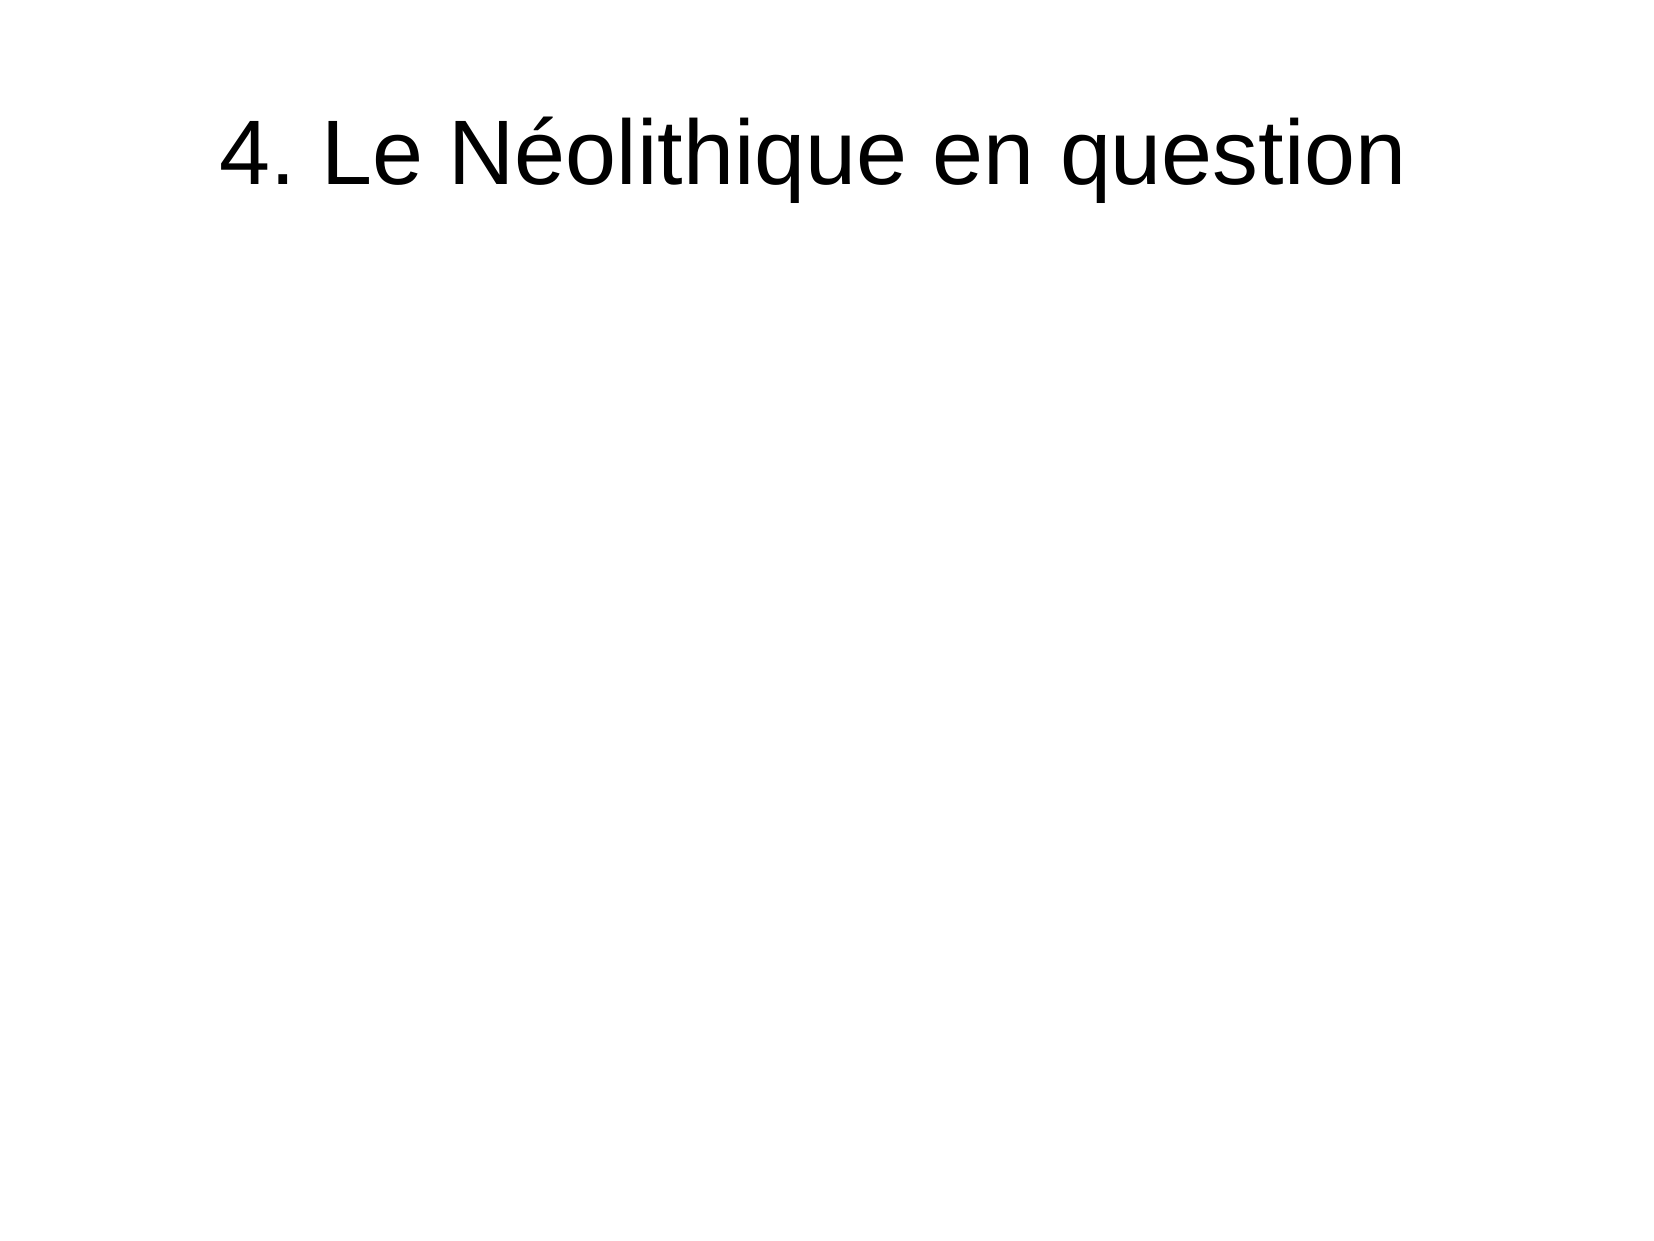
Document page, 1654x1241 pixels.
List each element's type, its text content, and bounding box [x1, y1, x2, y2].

title 4. Le Néolithique en question [82, 49, 1571, 257]
